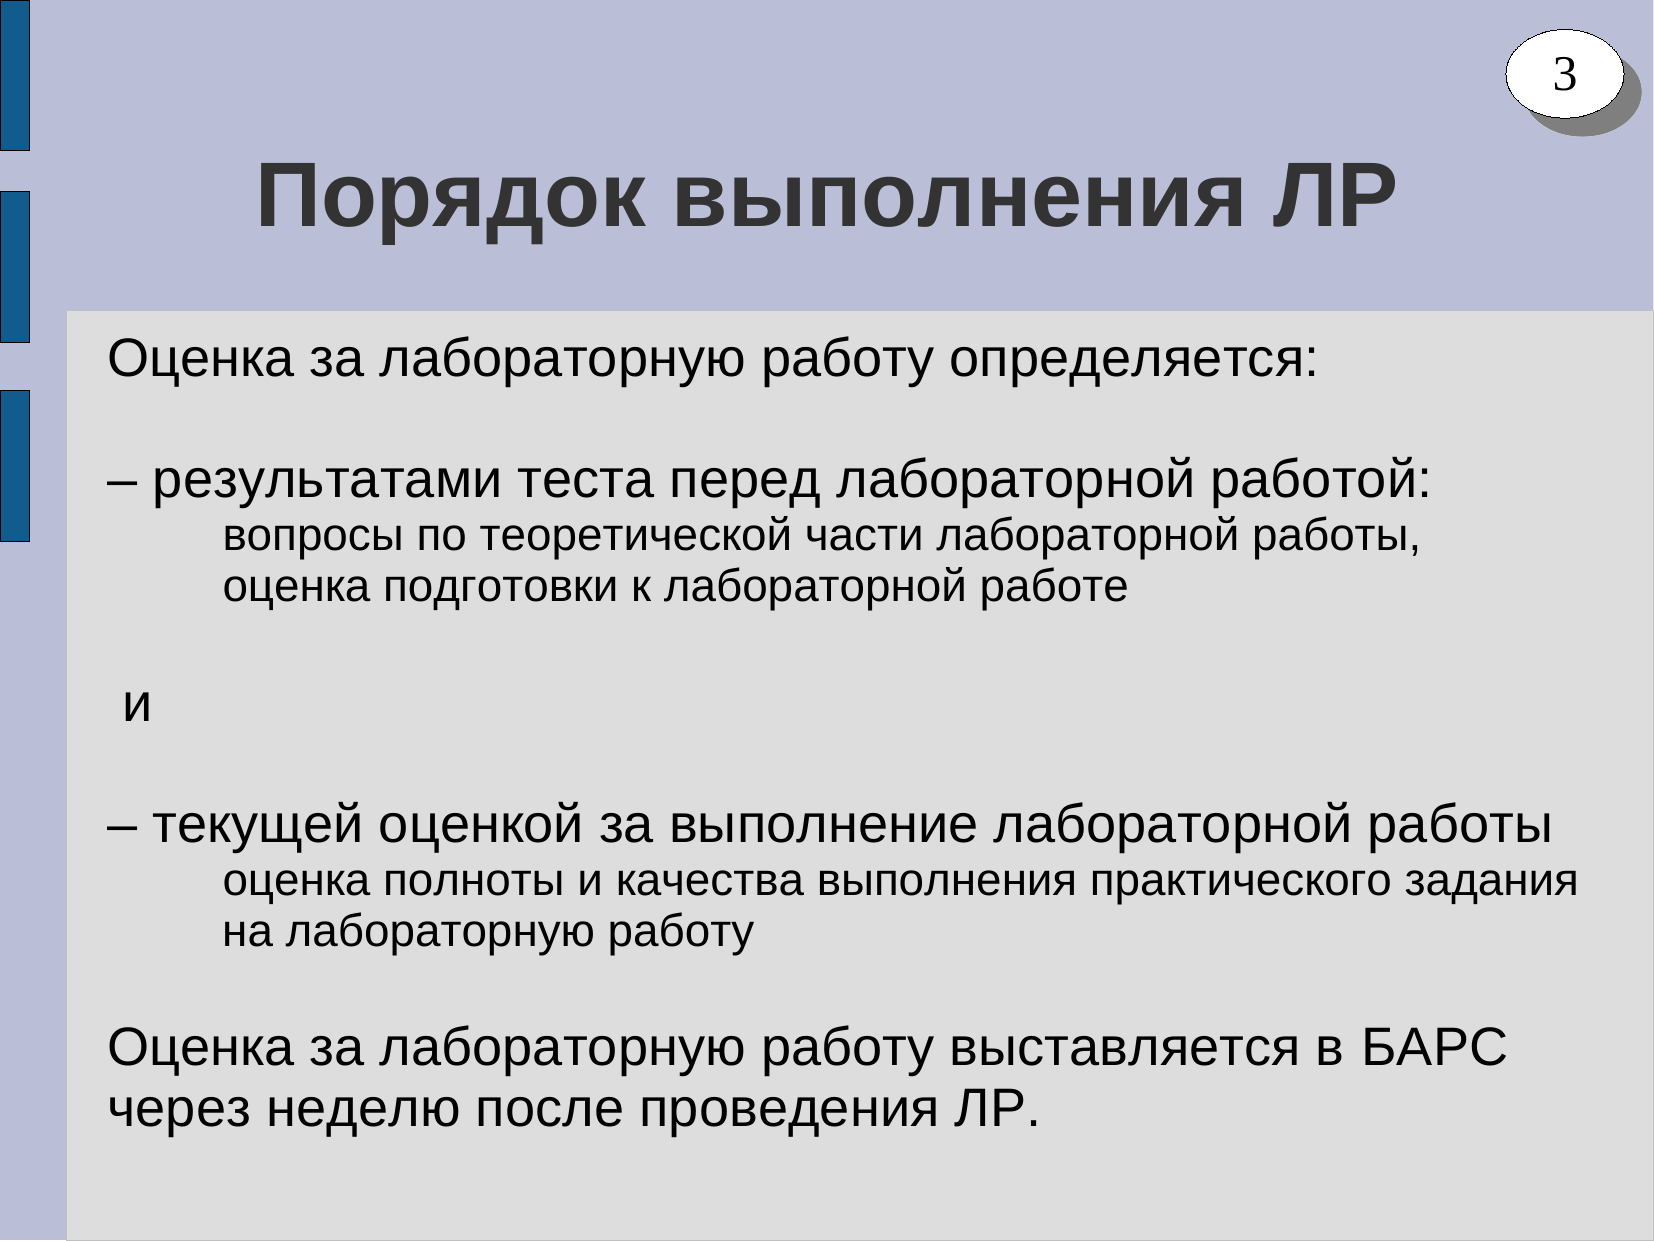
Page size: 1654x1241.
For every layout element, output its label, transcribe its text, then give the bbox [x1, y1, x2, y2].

text_box Оценка за лабораторную работу определяется: – результатами теста перед лабораторной работой: вопросы по теоретической части лабораторной работы, оценка подготовки к лабораторной работе и – текущей оценкой за выполнение лабораторной работы оценка полноты и качества выполнения практического задания на лабораторную работу Оценка за лабораторную работу выставляется в БАРС через неделю после проведения ЛР. [107, 327, 1625, 1216]
title Порядок выполнения ЛР [121, 91, 1534, 299]
text_box 3 [1505, 29, 1625, 119]
